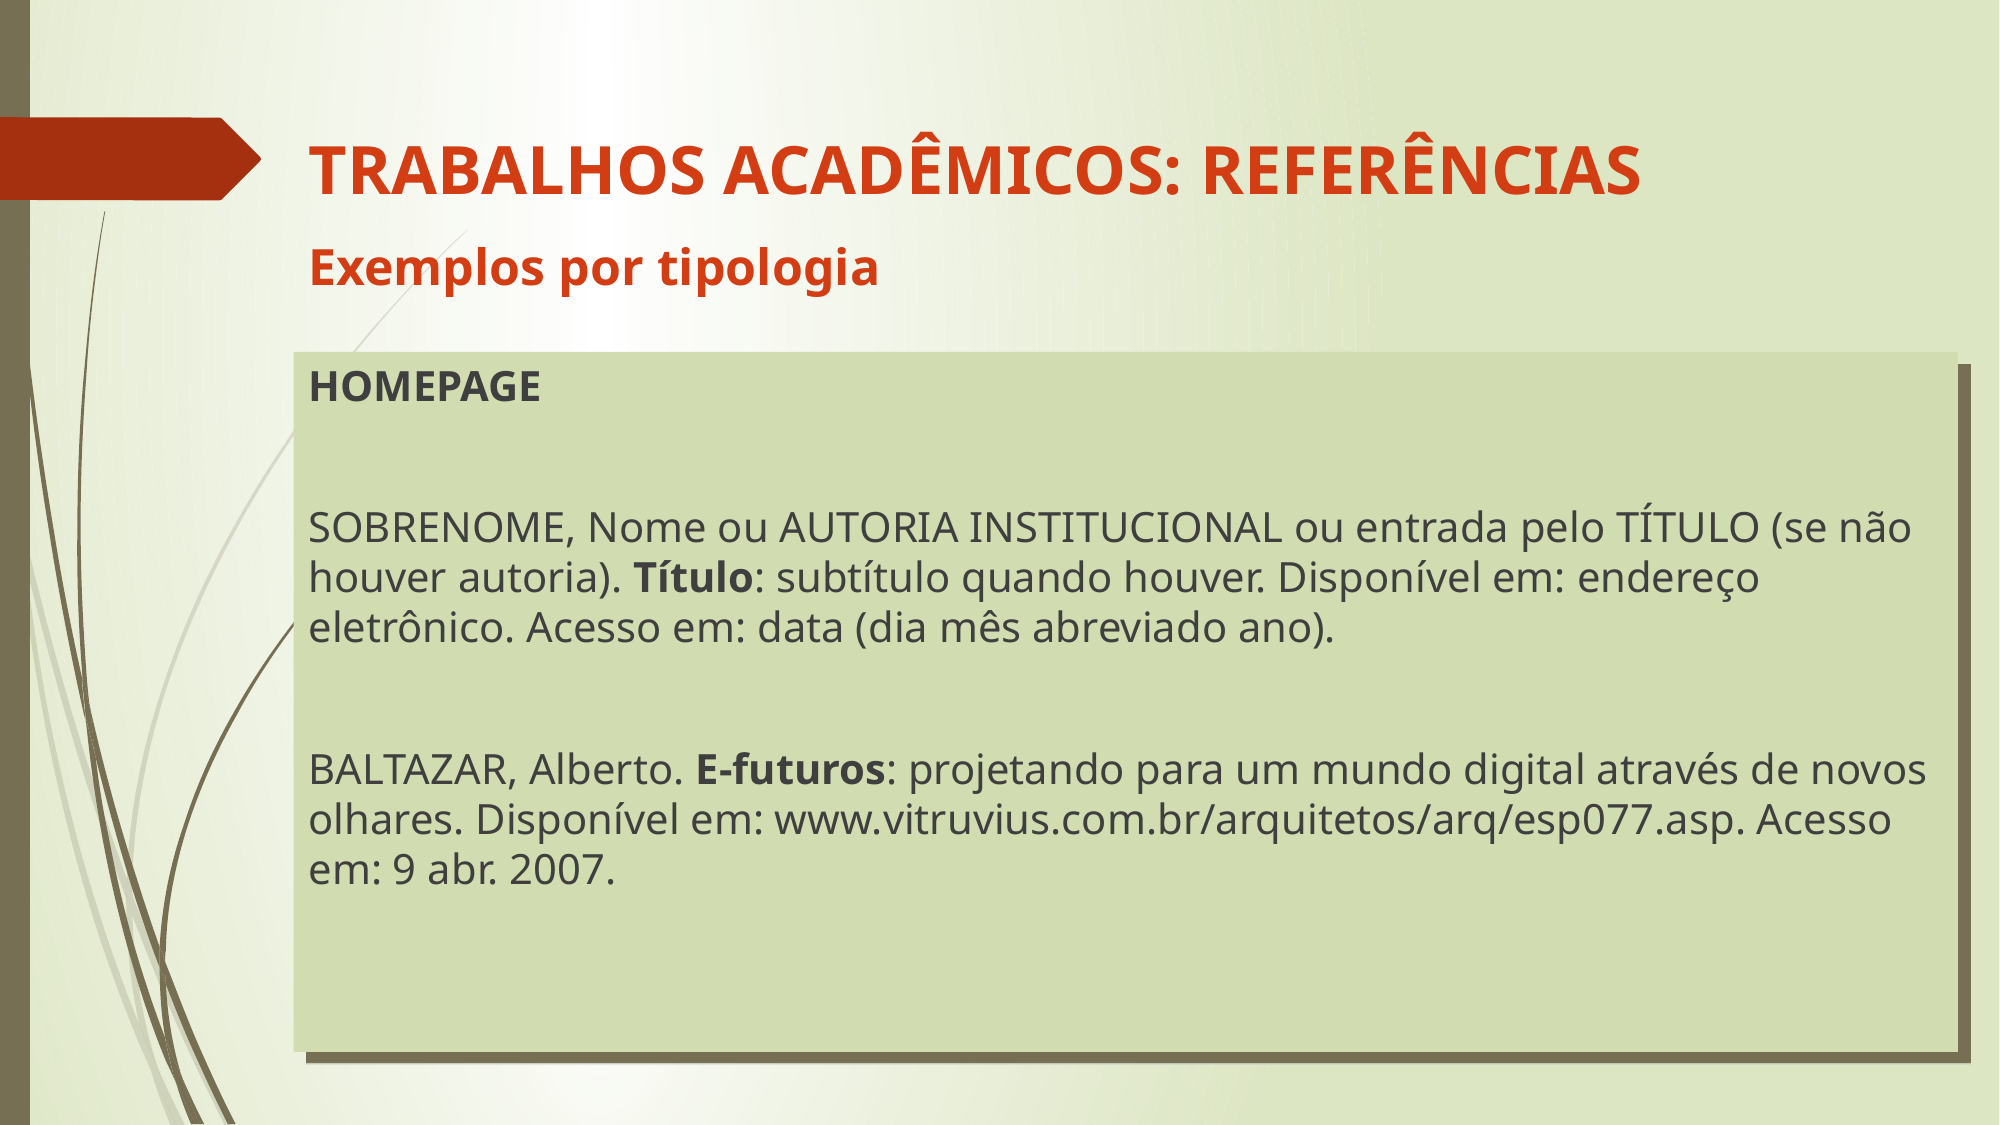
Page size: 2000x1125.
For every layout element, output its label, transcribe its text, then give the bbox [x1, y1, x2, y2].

text_box Exemplos por tipologia [293, 228, 1872, 330]
list HOMEPAGE SOBRENOME, Nome ou AUTORIA INSTITUCIONAL ou entrada pelo TÍTULO (se não houver autoria). Título: subtítulo quando houver. Disponível em: endereço eletrônico. Acesso em: data (dia mês abreviado ano). BALTAZAR, Alberto. E-futuros: projetando para um mundo digital através de novos olhares. Disponível em: www.vitruvius.com.br/arquitetos/arq/esp077.asp. Acesso em: 9 abr. 2007. [293, 351, 1958, 1052]
text_box TRABALHOS ACADÊMICOS: REFERÊNCIAS [293, 120, 1937, 233]
